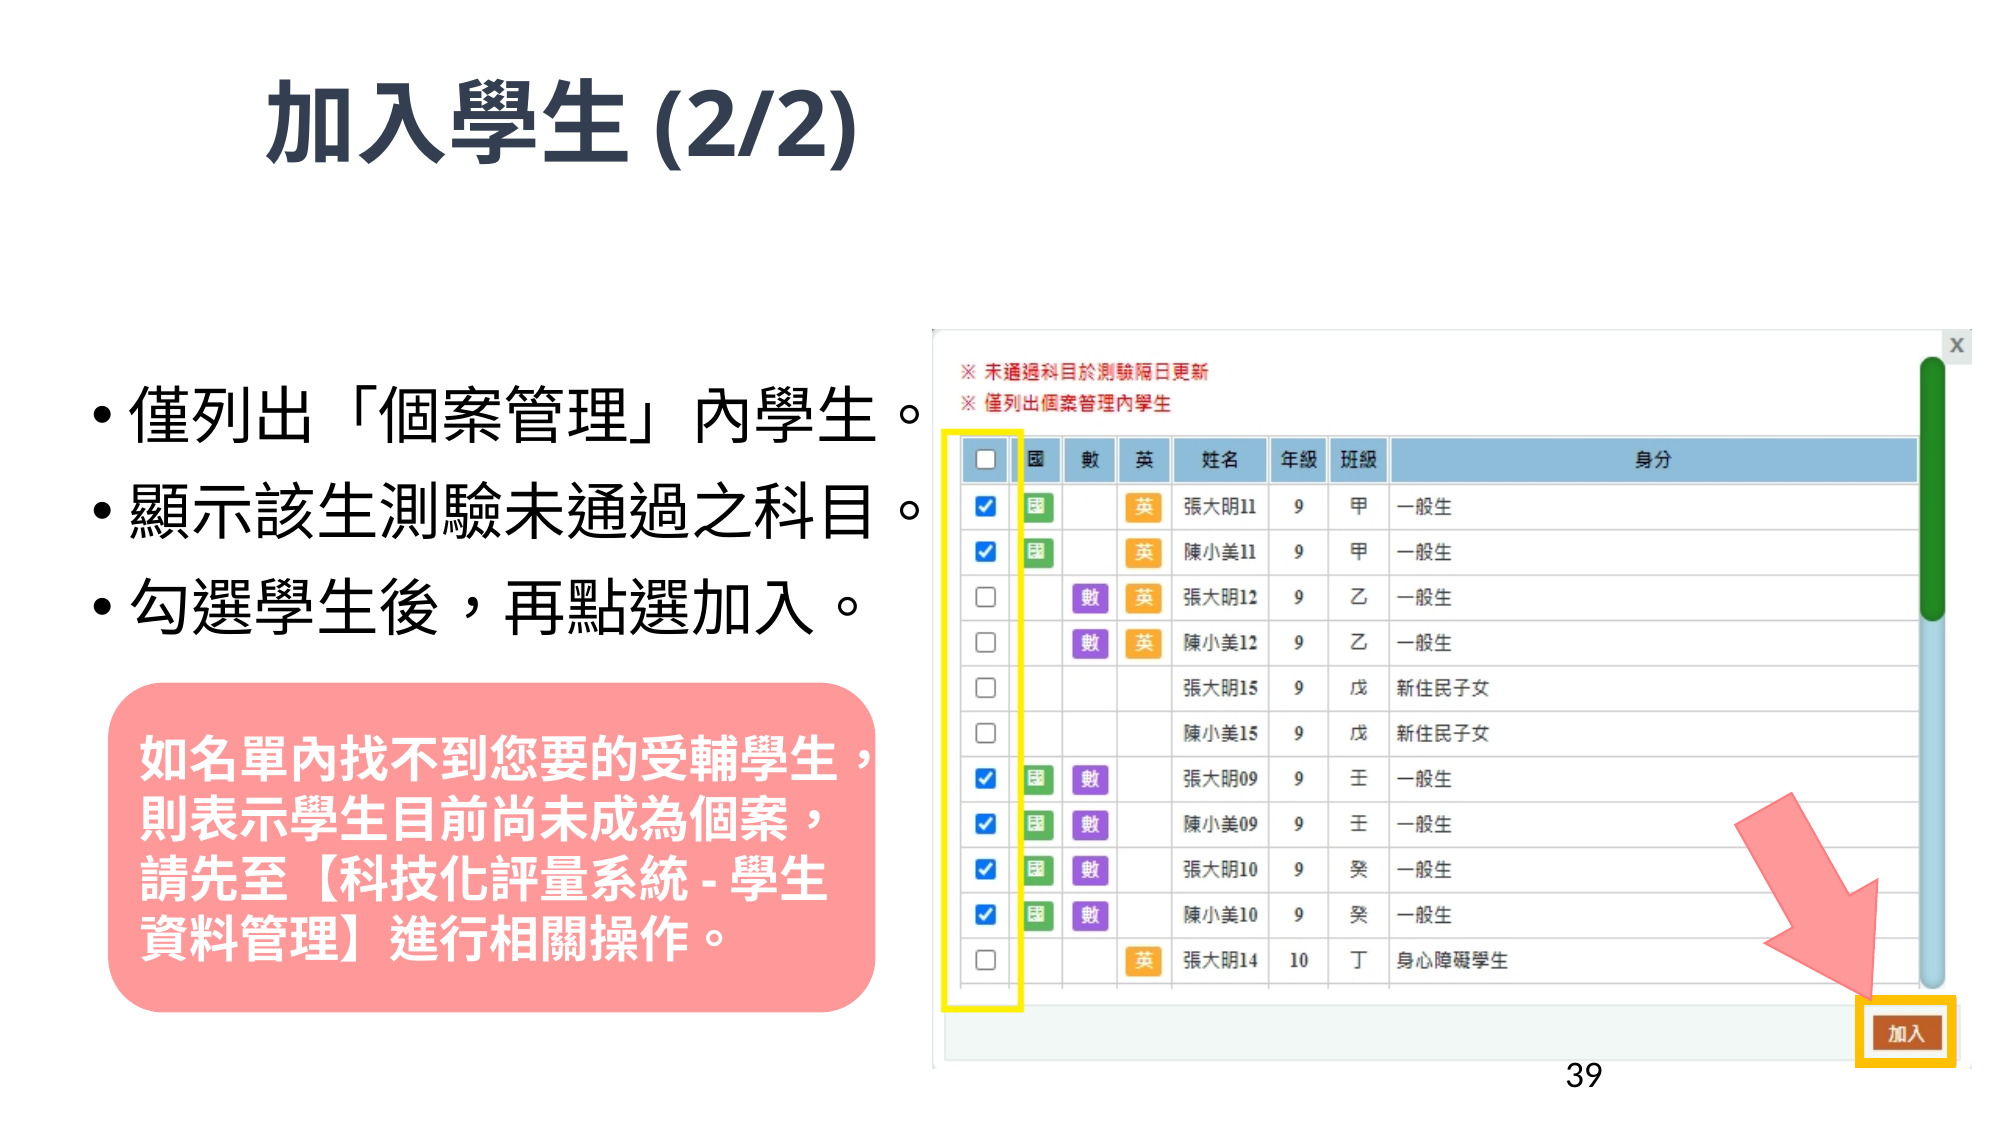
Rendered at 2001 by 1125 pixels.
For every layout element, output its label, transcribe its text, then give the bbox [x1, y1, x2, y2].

text_box 如名單內找不到您要的受輔學生，則表示學生目前尚未成為個案，請先至【科技化評量系統-學生資料管理】進行相關操作。 [108, 682, 876, 1013]
text_box [1735, 793, 1878, 1000]
picture [1864, 1005, 1947, 1042]
text_box [1550, 1042, 2000, 1103]
text_box 加入學生(2/2) [250, 58, 874, 183]
picture [932, 329, 1972, 1069]
subtitle 僅列出「個案管理」內學生。 顯示該生測驗未通過之科目。 勾選學生後，再點選加入。 [76, 368, 932, 1058]
